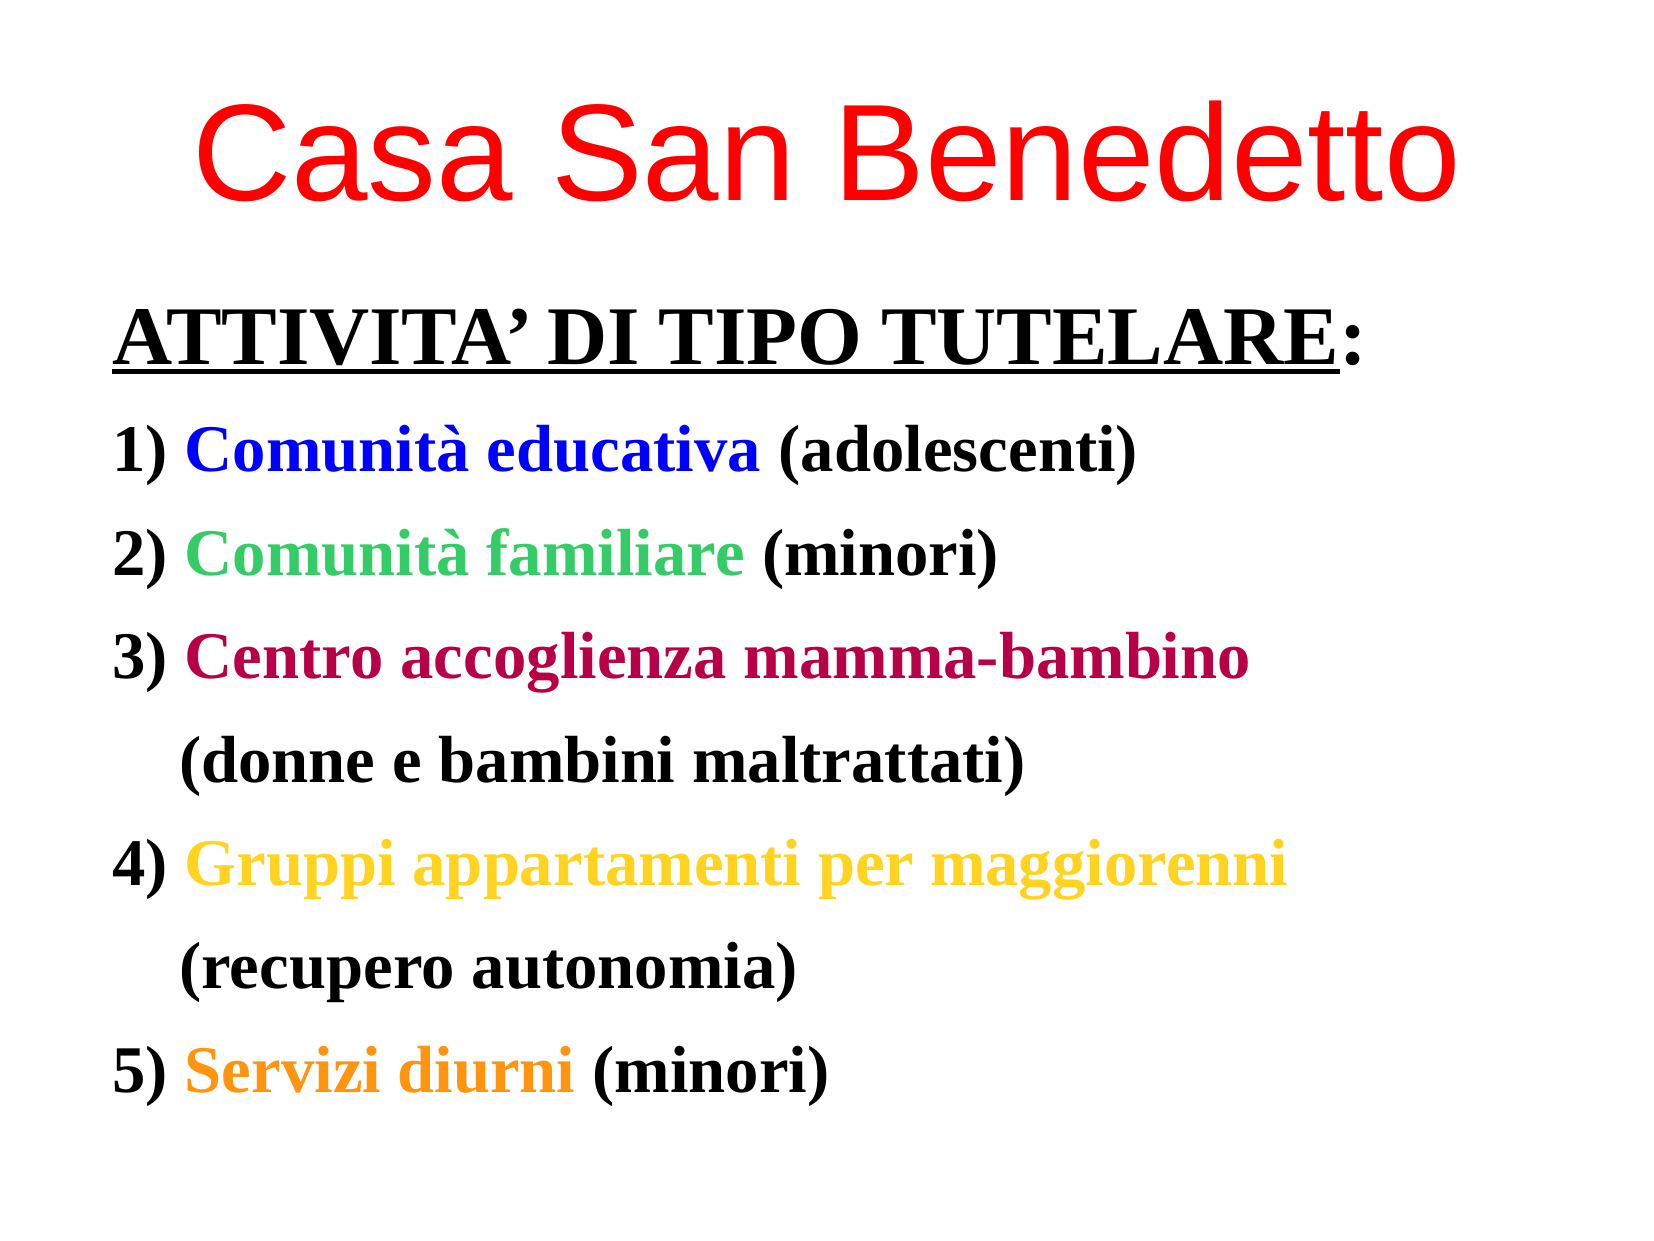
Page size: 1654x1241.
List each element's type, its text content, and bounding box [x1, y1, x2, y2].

title Casa San Benedetto [82, 49, 1571, 257]
list ATTIVITA’ DI TIPO TUTELARE: 1) Comunità educativa (adolescenti) 2) Comunità familiare (minori) 3) Centro accoglienza mamma-bambino (donne e bambini maltrattati) 4) Gruppi appartamenti per maggiorenni (recupero autonomia) 5) Servizi diurni (minori) [82, 290, 1571, 1109]
